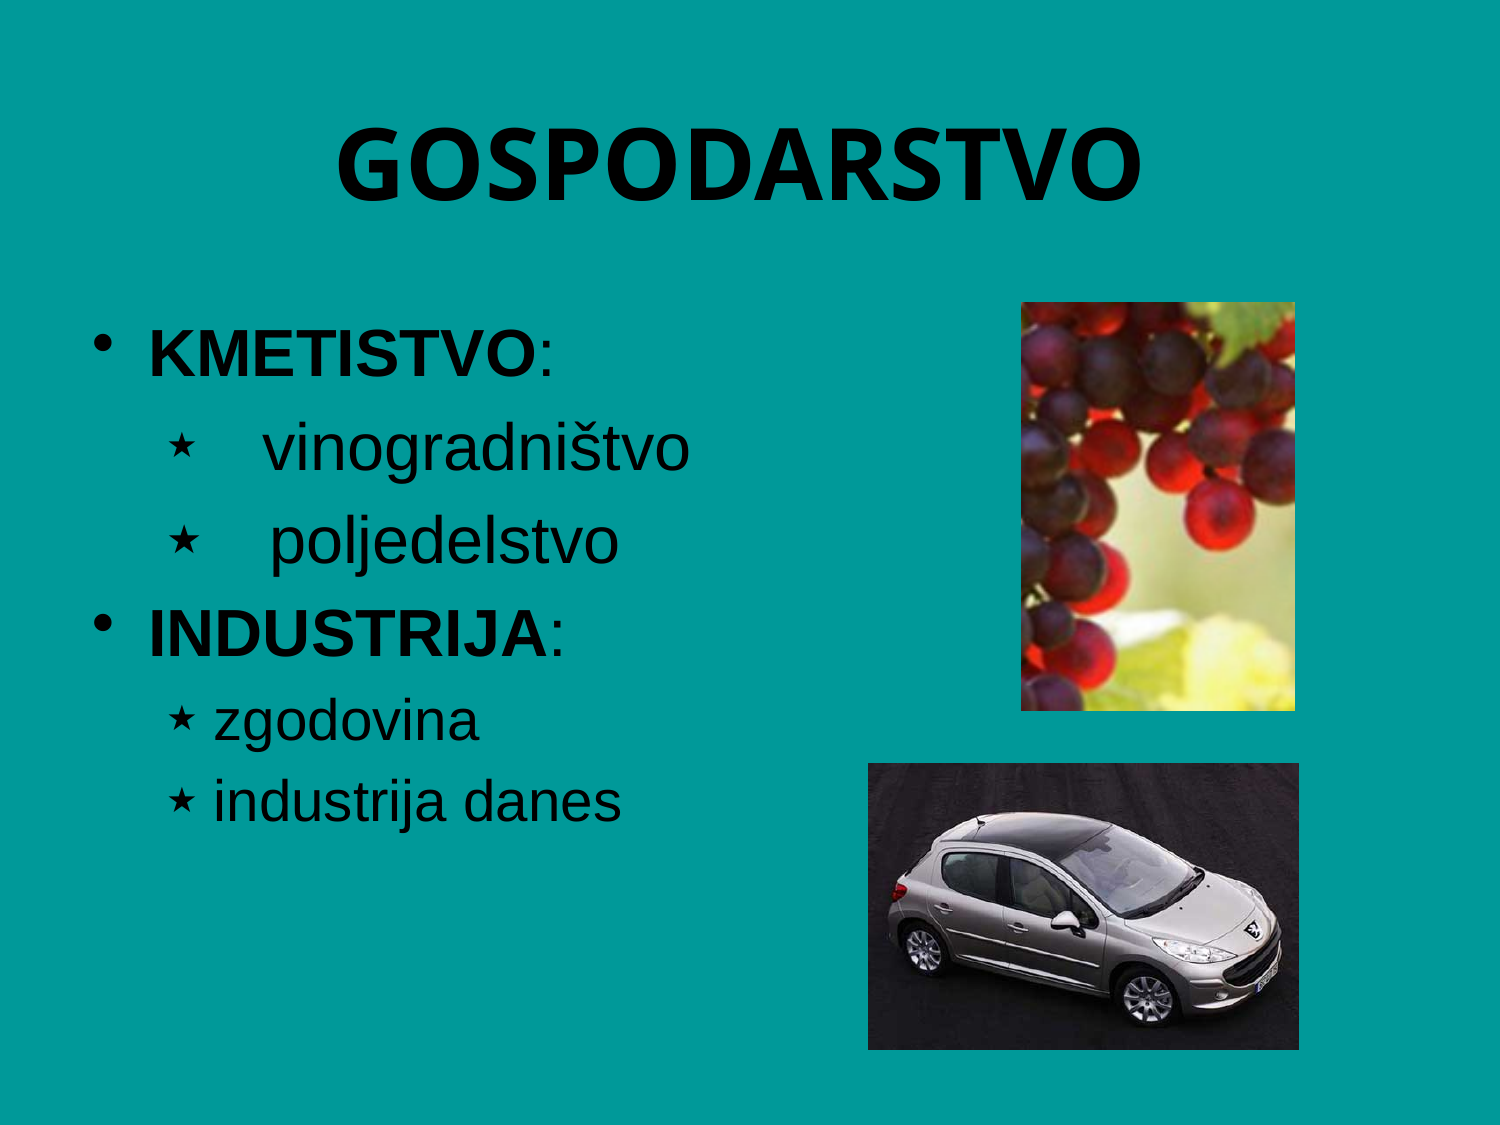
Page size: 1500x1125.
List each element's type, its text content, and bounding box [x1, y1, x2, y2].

title GOSPODARSTVO [64, 66, 1415, 254]
picture [1021, 302, 1295, 711]
picture [868, 763, 1299, 1050]
list KMETISTVO: vinogradništvo poljedelstvo INDUSTRIJA: zgodovina industrija danes [76, 302, 1424, 1035]
